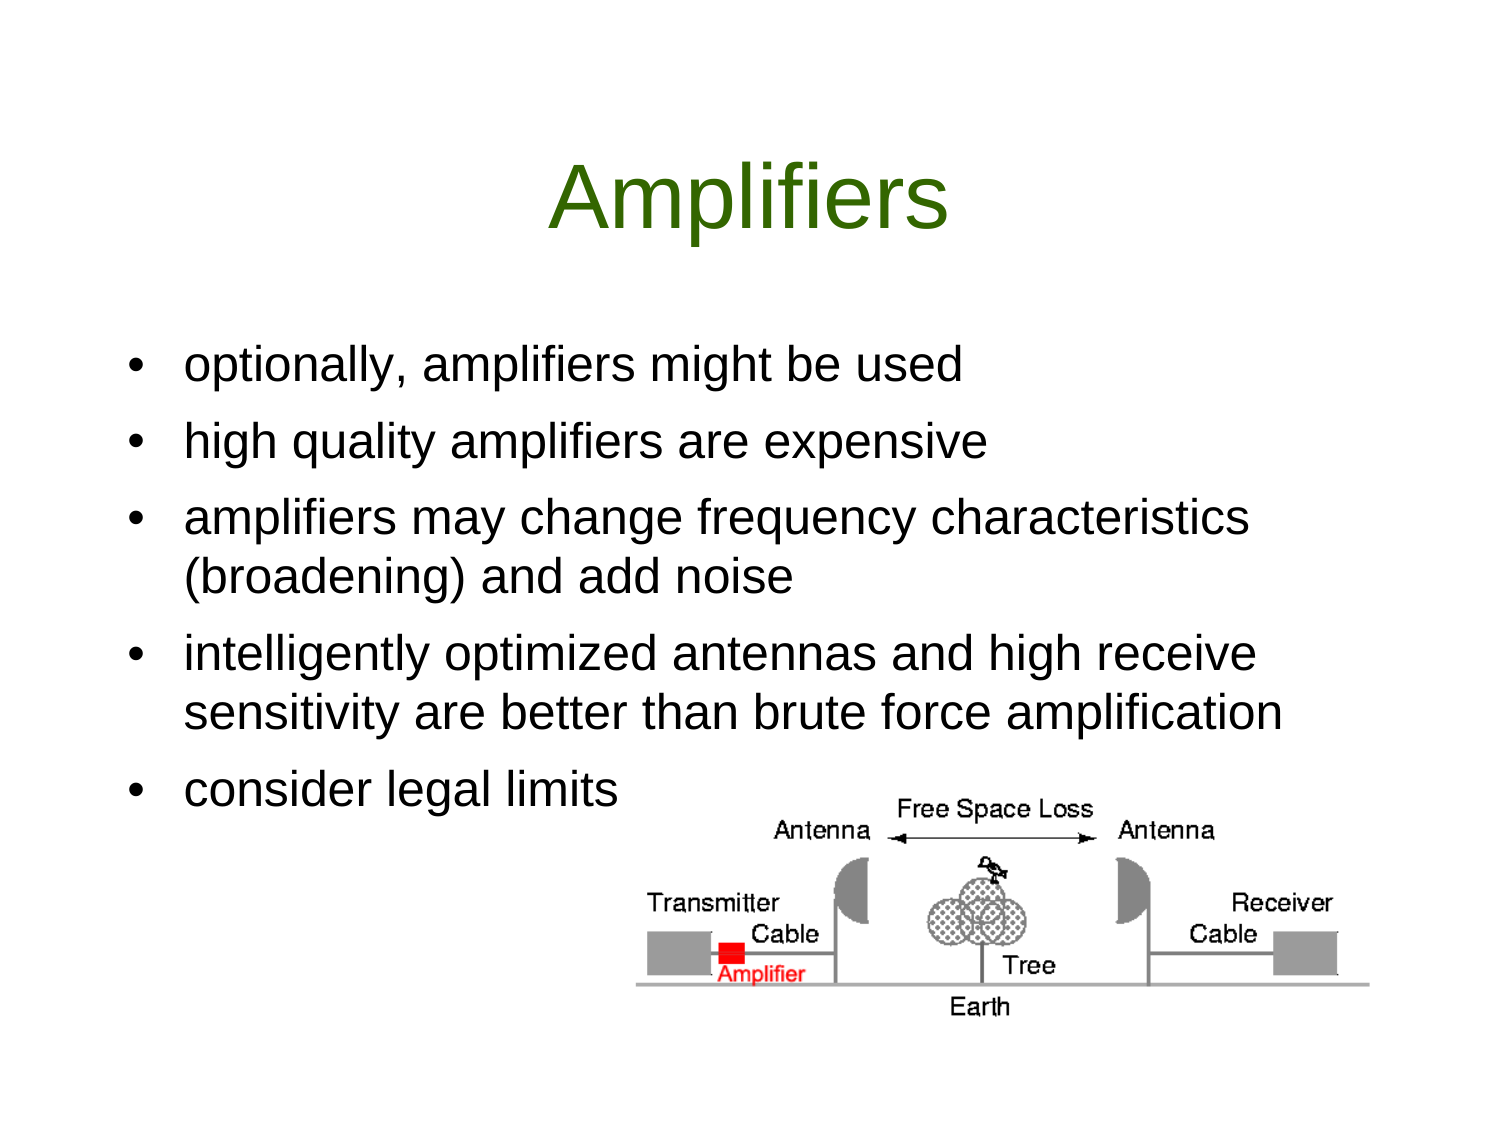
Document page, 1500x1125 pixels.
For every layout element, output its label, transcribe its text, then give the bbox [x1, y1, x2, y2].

title Amplifiers [112, 79, 1388, 309]
list optionally, amplifiers might be used high quality amplifiers are expensive amplifiers may change frequency characteristics (broadening) and add noise intelligently optimized antennas and high receive sensitivity are better than brute force amplification consider legal limits [112, 324, 1455, 1000]
picture [631, 795, 1376, 1024]
